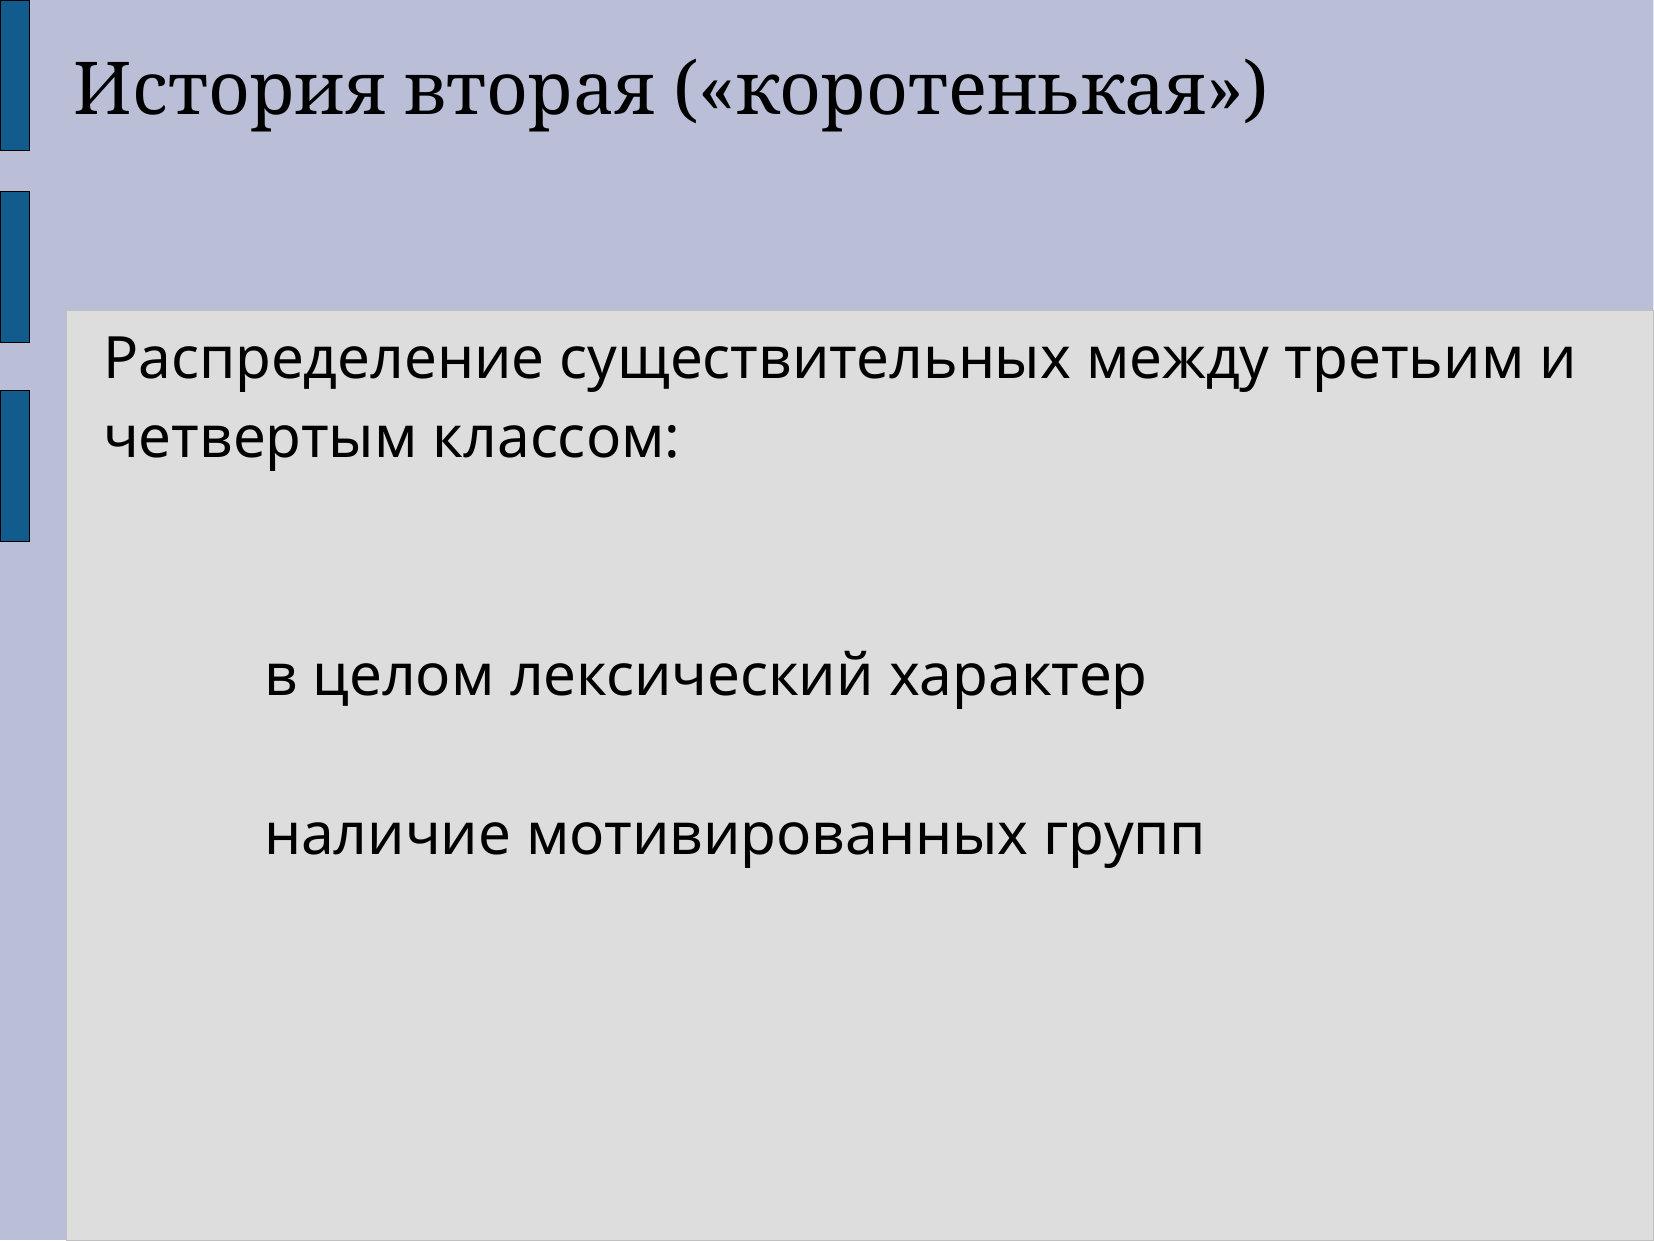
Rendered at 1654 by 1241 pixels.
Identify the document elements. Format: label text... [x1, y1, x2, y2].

text_box Распределение существительных между третьим и четвертым классом: в целом лексический характер наличие мотивированных групп [88, 308, 1625, 1086]
text_box История вторая («коротенькая») [58, 29, 1654, 143]
